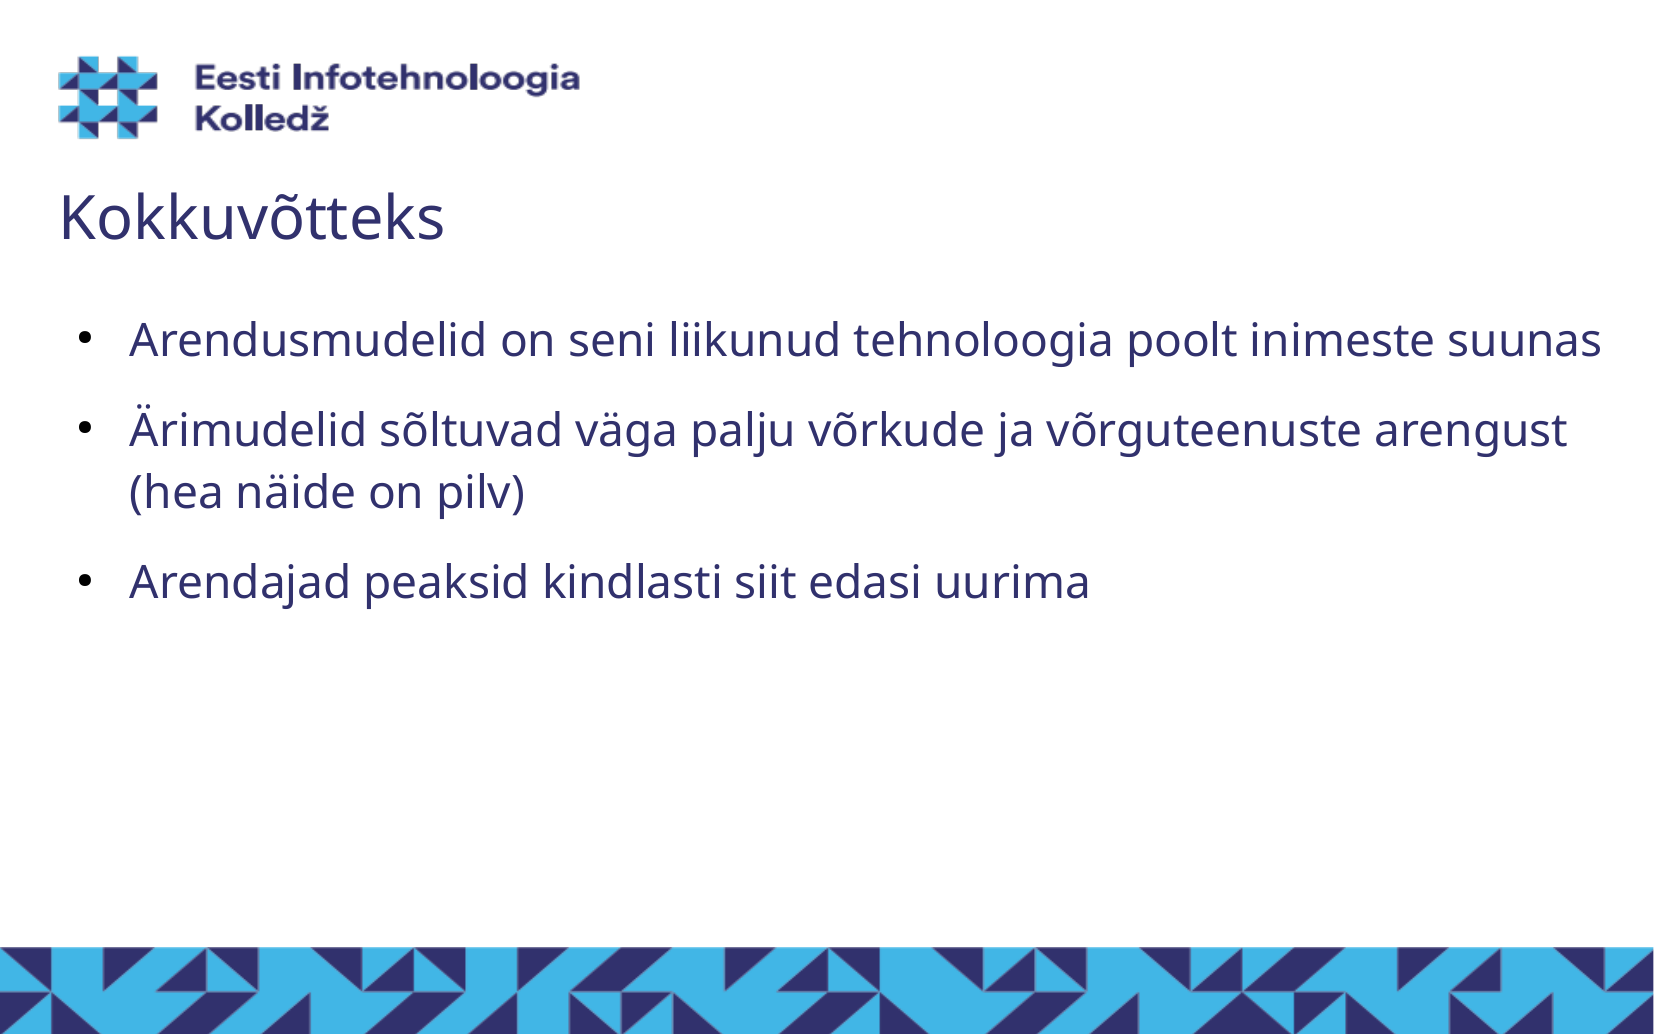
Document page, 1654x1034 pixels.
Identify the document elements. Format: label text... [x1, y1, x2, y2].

title Kokkuvõtteks [59, 129, 1571, 303]
list Arendusmudelid on seni liikunud tehnoloogia poolt inimeste suunas Ärimudelid sõltuvad väga palju võrkude ja võrguteenuste arengust (hea näide on pilv) Arendajad peaksid kindlasti siit edasi uurima [59, 307, 1607, 945]
